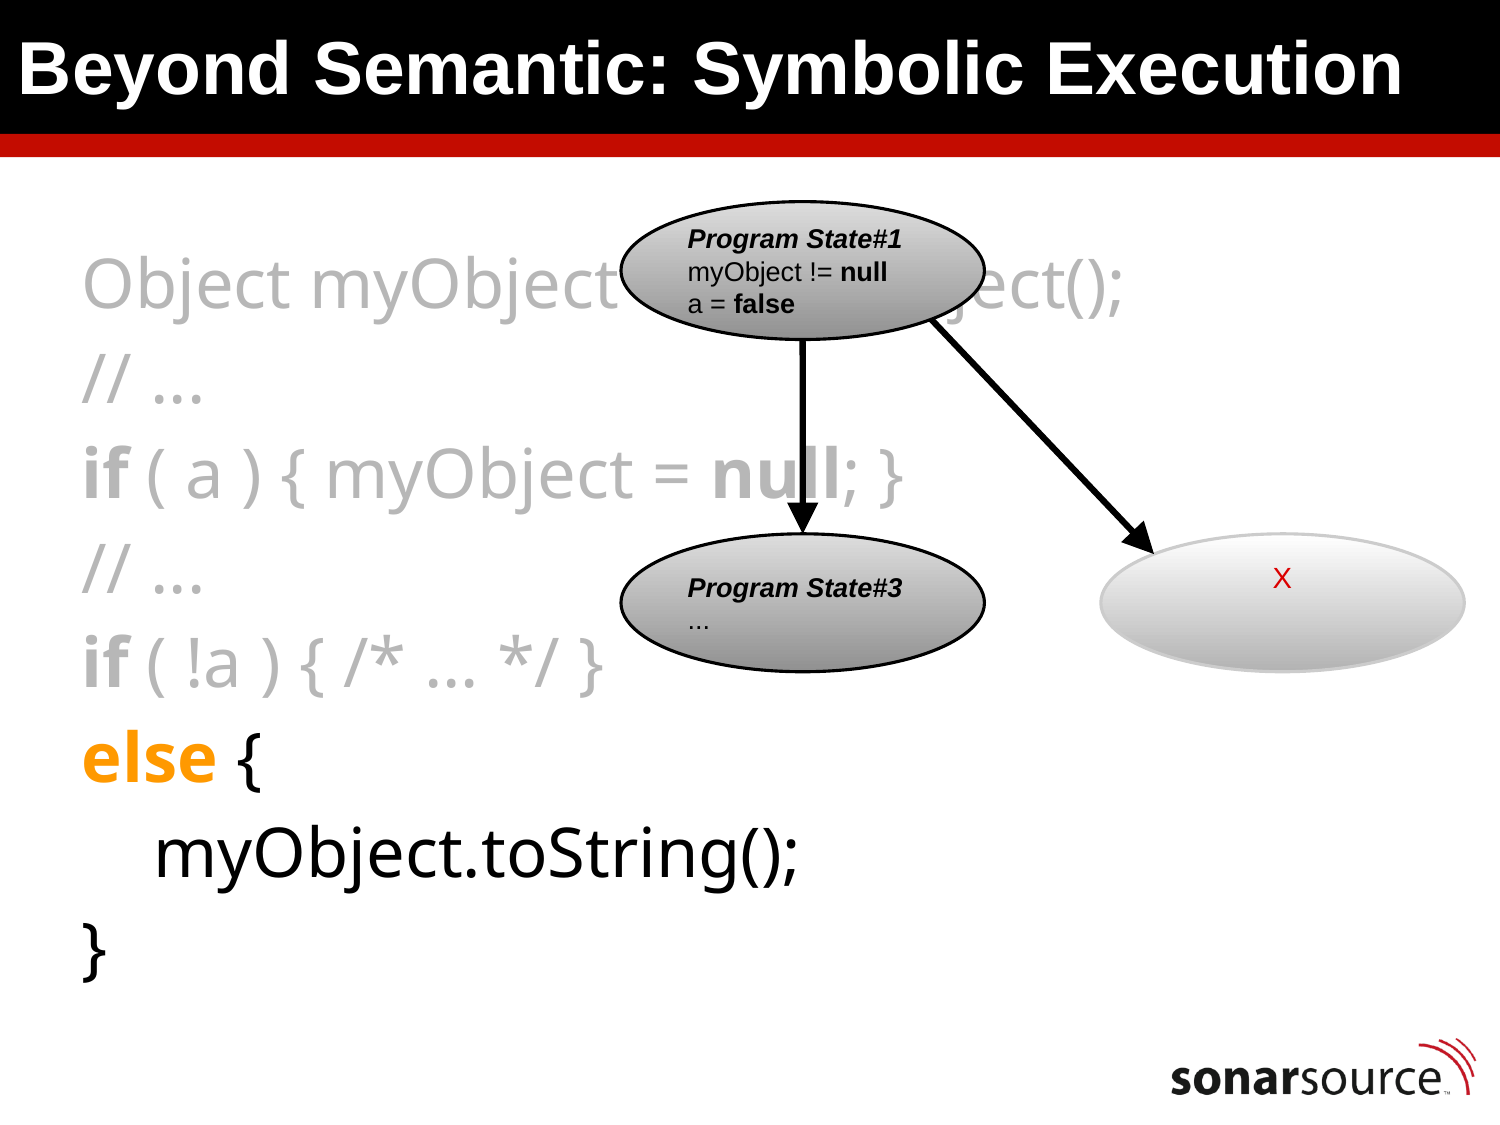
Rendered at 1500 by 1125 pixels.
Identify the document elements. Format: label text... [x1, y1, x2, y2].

text_box Program State#3 ... [620, 533, 985, 672]
text_box Object myObject = new Object(); // ... if ( a ) { myObject = null; } // ... if ( !a ) { /* … */ } else { myObject.toString(); } [911, 214, 1293, 553]
text_box Object myObject = new Object(); // ... if ( a ) { myObject = null; } // ... if ( !a ) { /* … */ } else { myObject.toString(); } [67, 214, 1293, 992]
text_box X [1233, 551, 1332, 654]
text_box Beyond Semantic: Symbolic Execution [18, 6, 1465, 123]
picture [1167, 1033, 1480, 1099]
text_box Program State#1 myObject != null a = false [620, 201, 985, 340]
text_box [1100, 533, 1465, 672]
